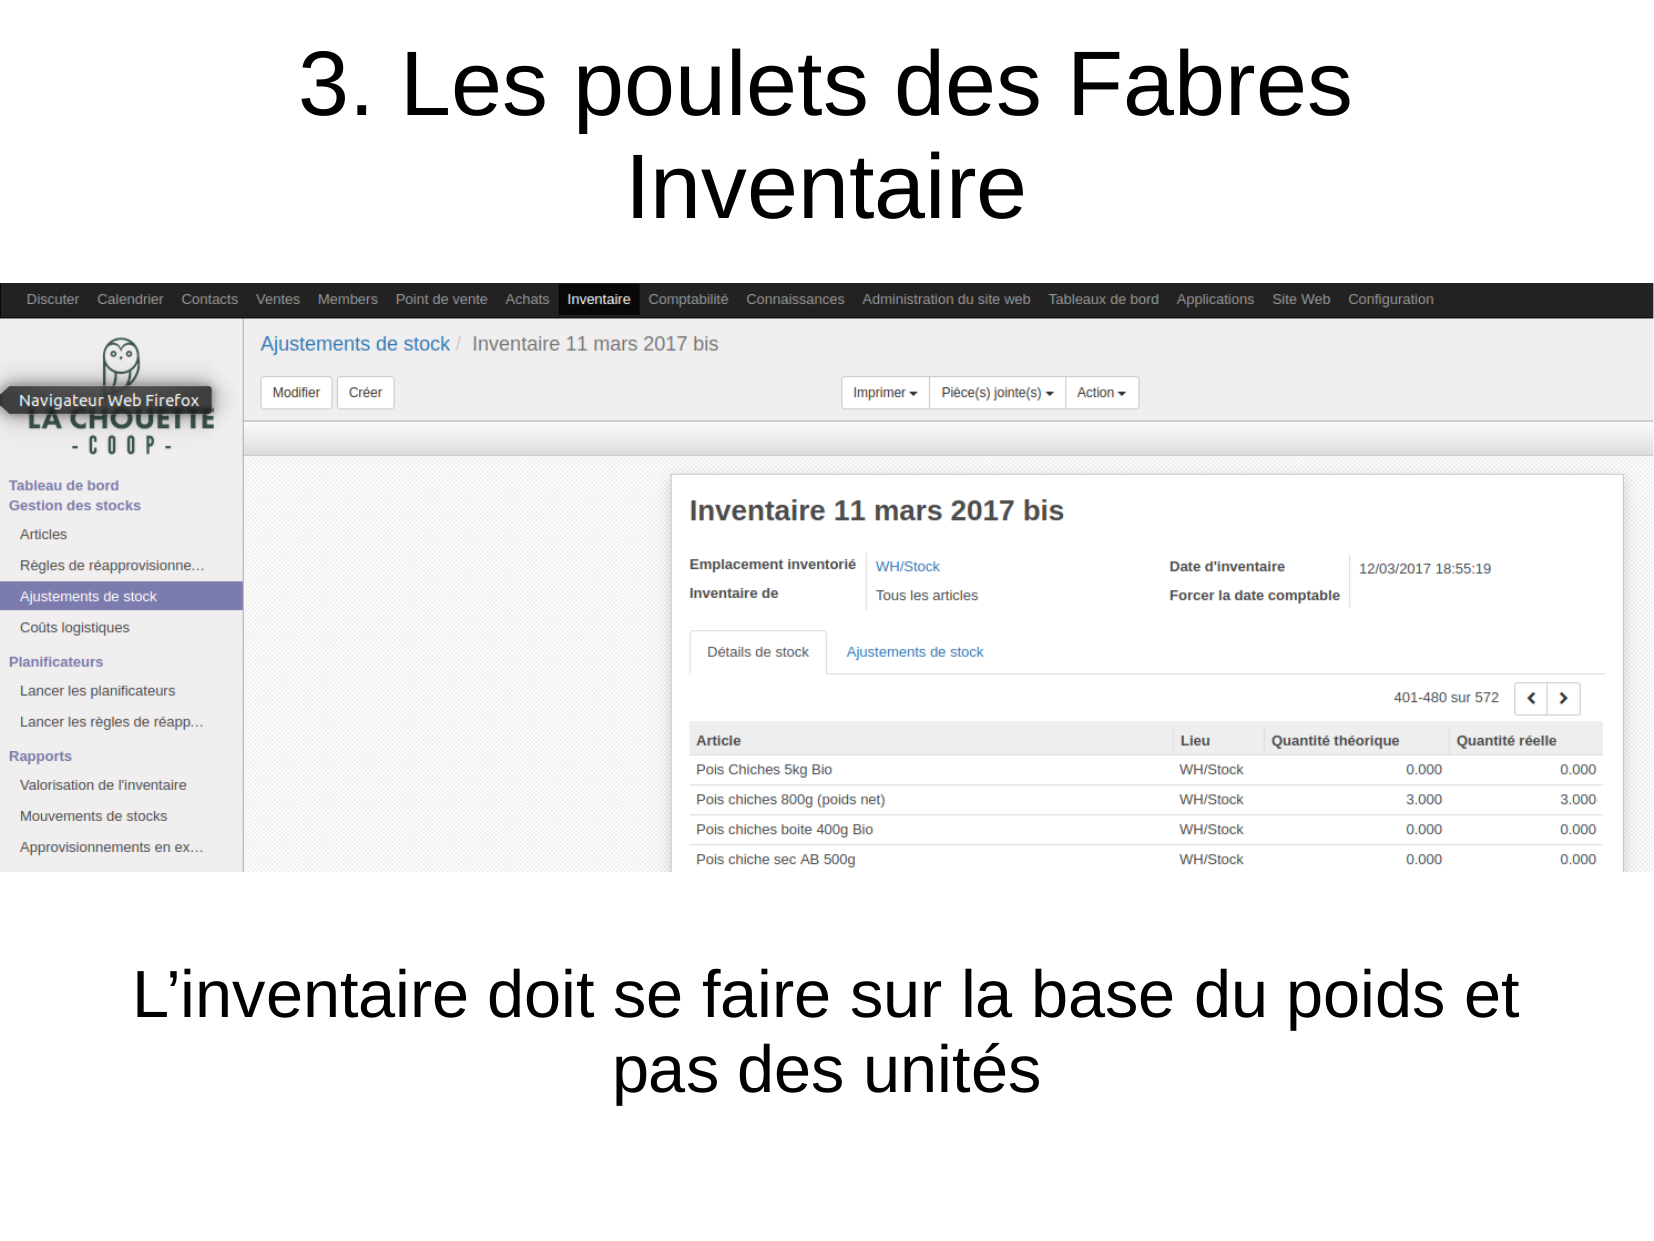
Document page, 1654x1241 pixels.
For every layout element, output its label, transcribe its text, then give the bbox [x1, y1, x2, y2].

text_box L’inventaire doit se faire sur la base du poids et pas des unités [82, 956, 1571, 1107]
picture [0, 283, 1654, 872]
title 3. Les poulets des Fabres Inventaire [82, 31, 1571, 239]
